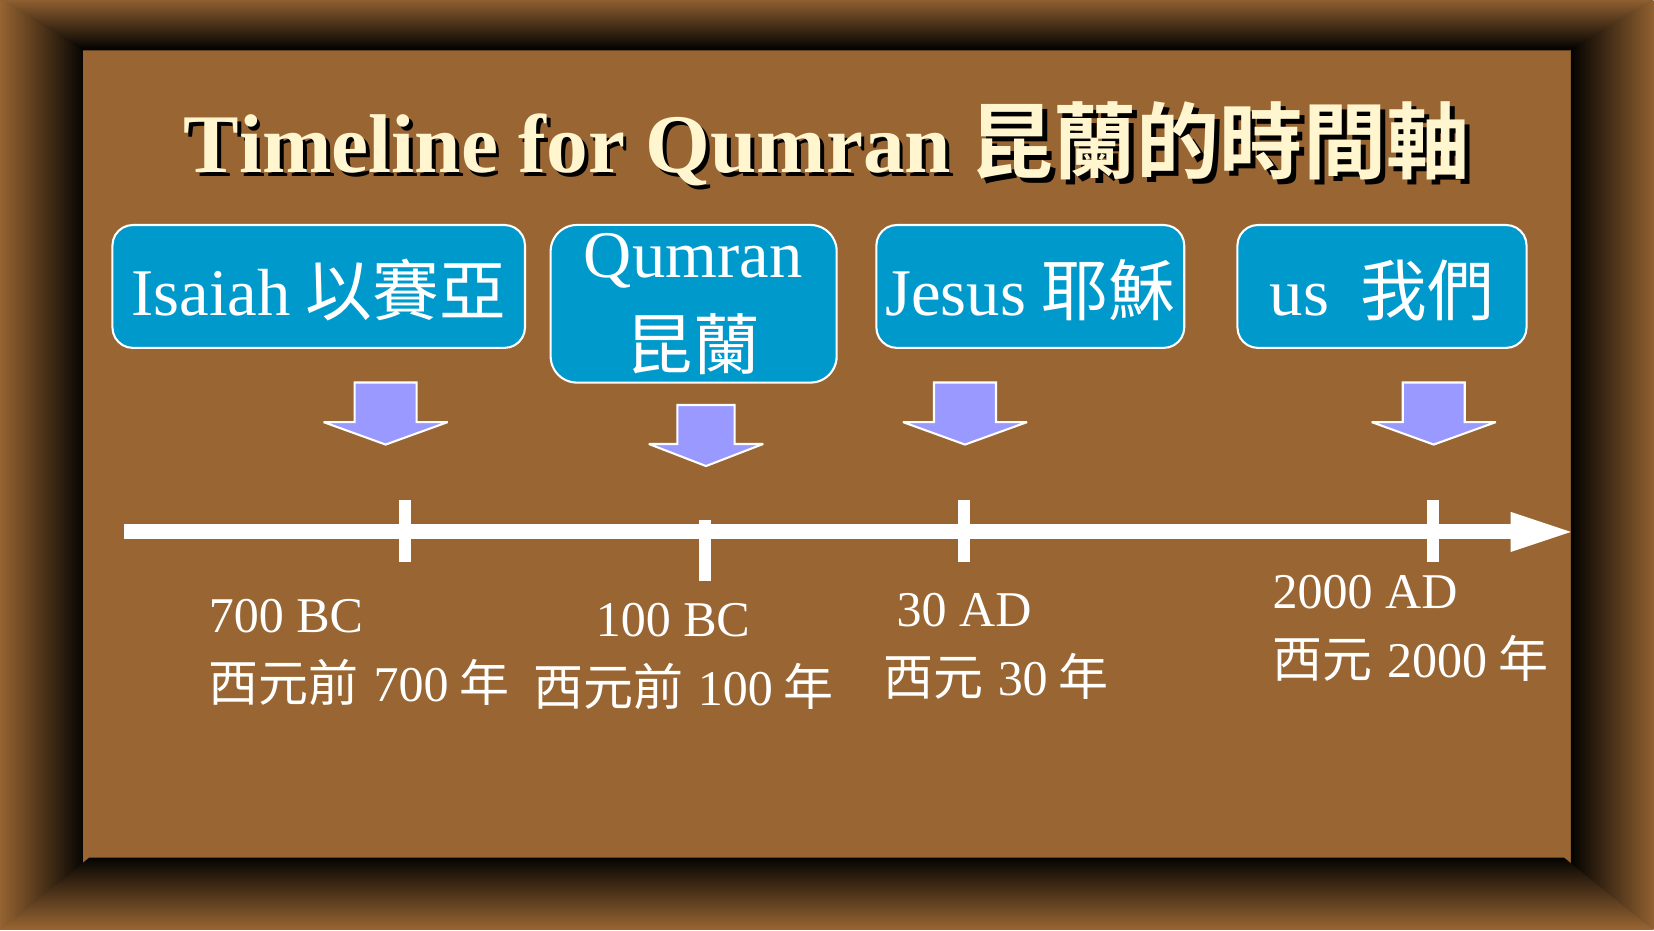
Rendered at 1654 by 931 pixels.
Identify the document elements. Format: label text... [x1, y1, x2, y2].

text_box [903, 382, 1028, 445]
text_box us 我們 [1237, 225, 1527, 348]
text_box Jesus耶穌 [876, 225, 1185, 348]
title Timeline for Qumran昆蘭的時間軸 [124, 59, 1530, 215]
text_box Isaiah以賽亞 [112, 225, 526, 348]
text_box [1371, 382, 1496, 445]
text_box 2000 AD 西元2000年 [1257, 557, 1589, 695]
text_box 100 BC 西元前100年 [518, 584, 942, 815]
text_box [323, 382, 448, 445]
text_box [648, 405, 764, 467]
text_box 700 BC 西元前700年 [194, 580, 526, 718]
text_box 30 AD 西元30年 [831, 574, 1163, 712]
text_box Qumran 昆蘭 [550, 224, 837, 383]
